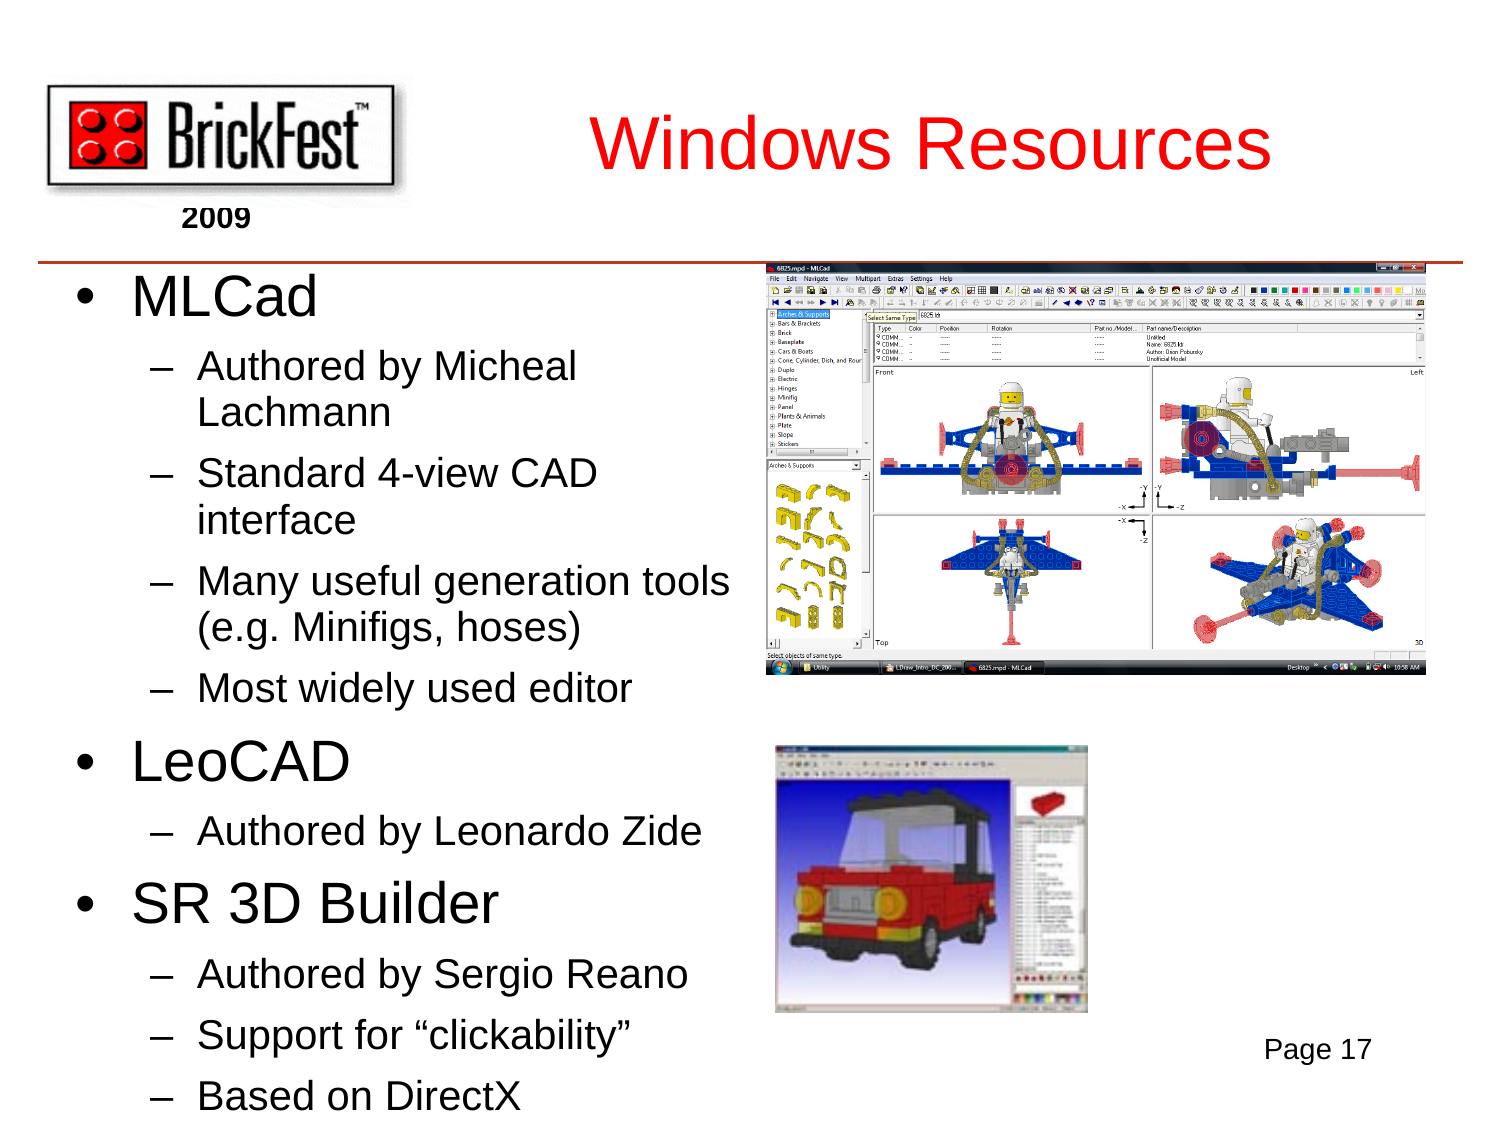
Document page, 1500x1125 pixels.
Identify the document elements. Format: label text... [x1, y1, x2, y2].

list MLCad Authored by Micheal Lachmann Standard 4-view CAD interface Many useful generation tools (e.g. Minifigs, hoses) Most widely used editor LeoCAD Authored by Leonardo Zide SR 3D Builder Authored by Sergio Reano Support for “clickability” Based on DirectX [75, 263, 734, 1120]
picture [775, 745, 1088, 1013]
picture [766, 263, 1426, 676]
title Windows Resources [412, 46, 1450, 242]
picture [35, 74, 412, 208]
